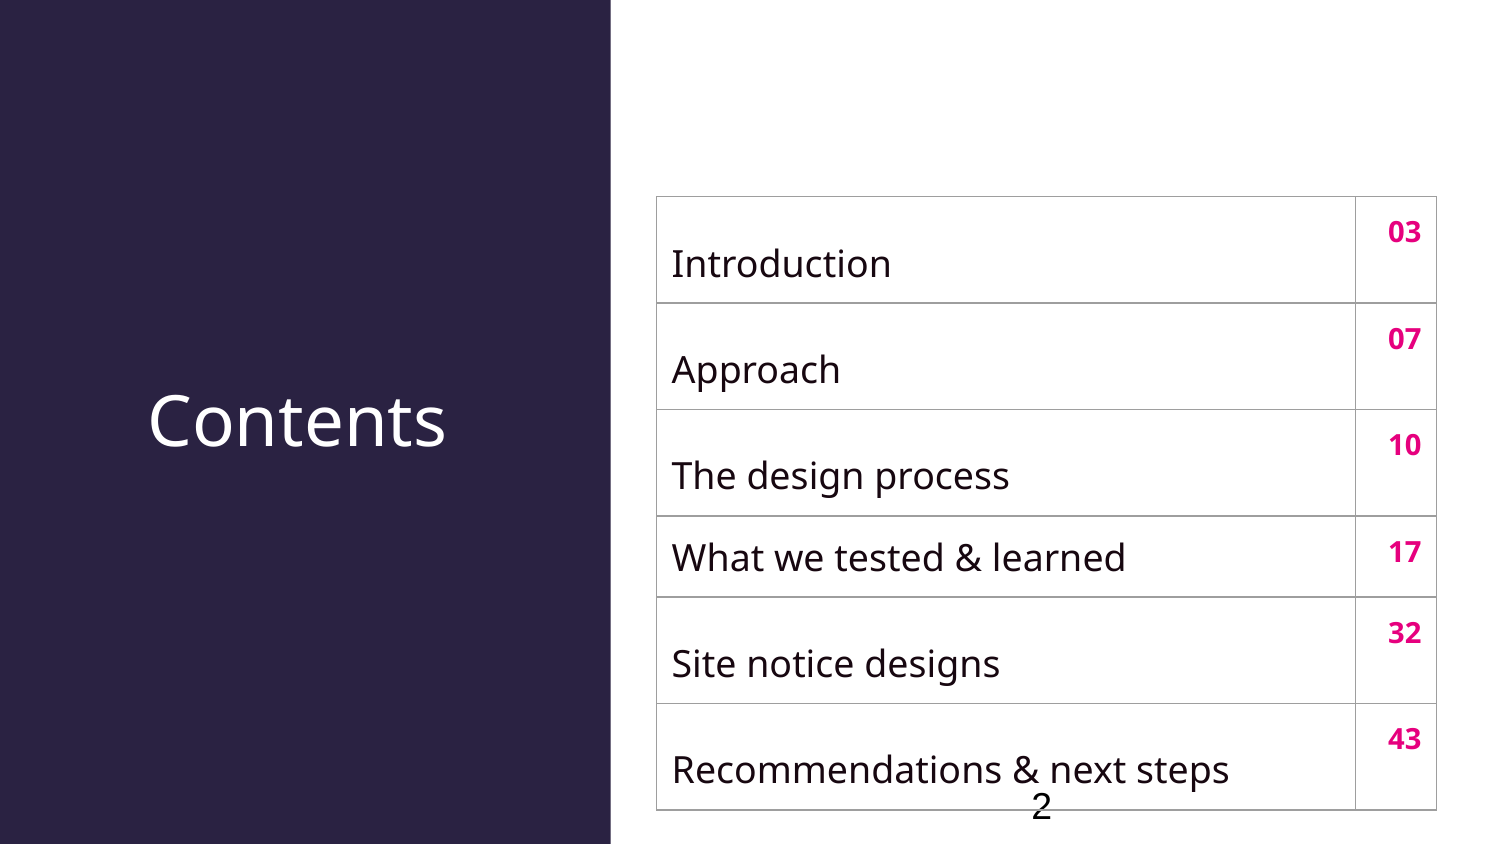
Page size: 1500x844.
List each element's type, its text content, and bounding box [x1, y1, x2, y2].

table_cell 10 [1356, 410, 1436, 515]
text_box [0, 0, 611, 844]
table_cell What we tested & learned [657, 517, 1355, 596]
table_header 03 [1356, 197, 1436, 302]
table_cell Approach [657, 304, 1355, 409]
table_cell Recommendations & next steps [657, 704, 1355, 809]
table_cell The design process [657, 410, 1355, 515]
table_cell Site notice designs [657, 598, 1355, 703]
table_header Introduction [657, 197, 1355, 302]
table_cell 32 [1356, 598, 1436, 703]
table_cell 07 [1356, 304, 1436, 409]
table_cell 17 [1356, 517, 1436, 596]
table_cell 43 [1356, 704, 1436, 809]
text_box Contents [0, 317, 603, 519]
